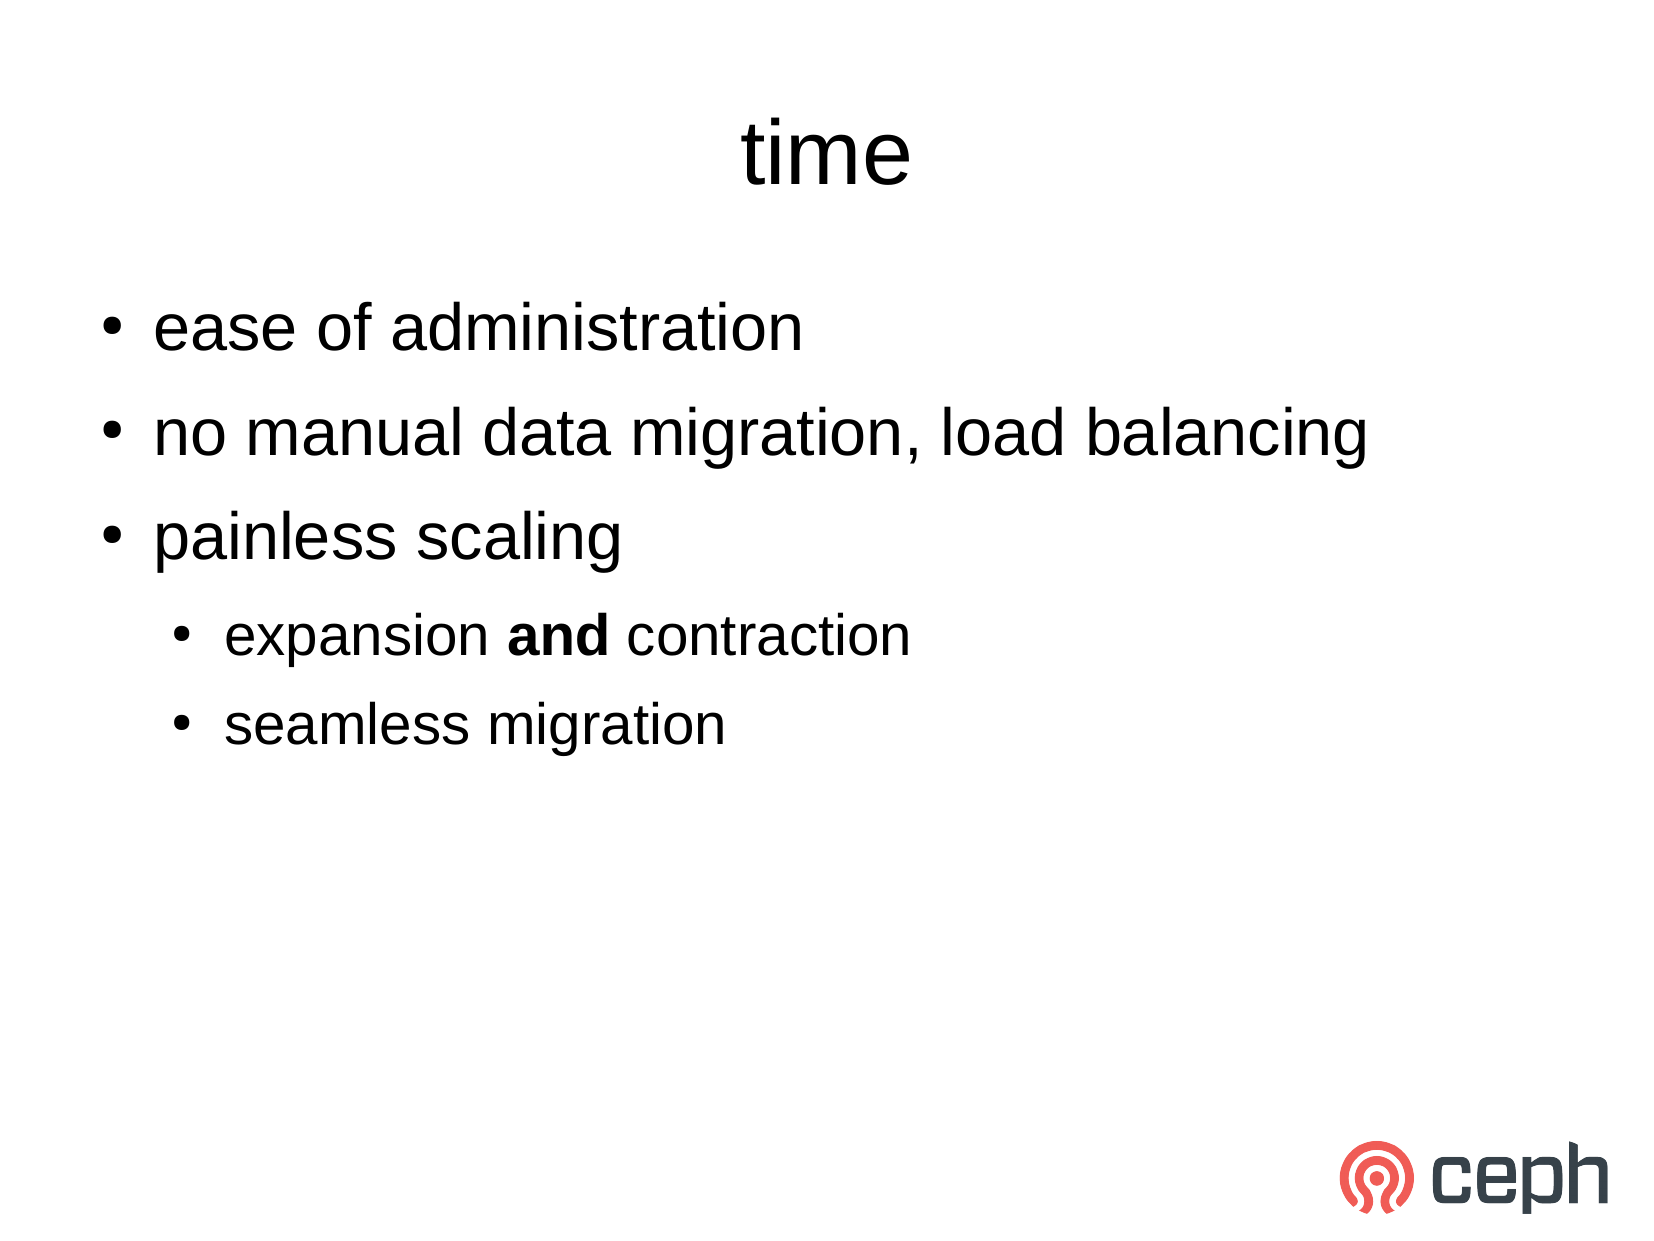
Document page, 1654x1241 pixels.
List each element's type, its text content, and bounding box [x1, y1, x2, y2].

title time [82, 49, 1571, 257]
picture [1293, 1095, 1654, 1241]
list ease of administration no manual data migration, load balancing painless scaling expansion and contraction seamless migration [82, 290, 1571, 1109]
